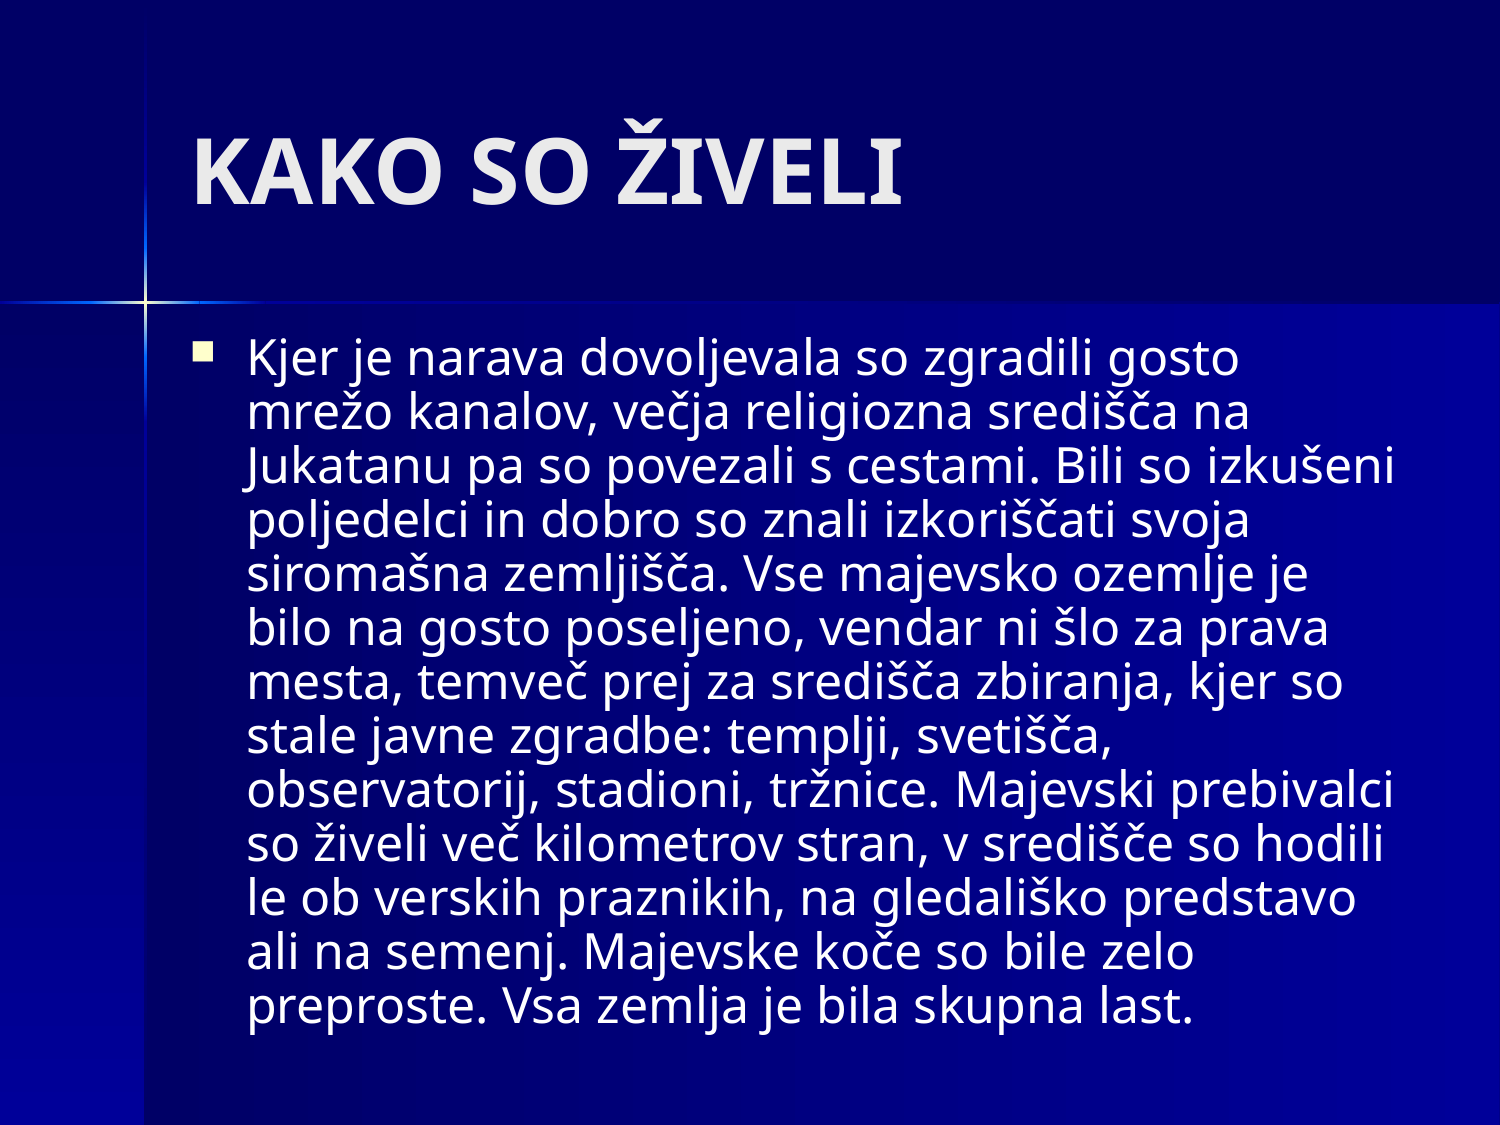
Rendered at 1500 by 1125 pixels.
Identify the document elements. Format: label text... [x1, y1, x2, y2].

list Kjer je narava dovoljevala so zgradili gosto mrežo kanalov, večja religiozna središča na Jukatanu pa so povezali s cestami. Bili so izkušeni poljedelci in dobro so znali izkoriščati svoja siromašna zemljišča. Vse majevsko ozemlje je bilo na gosto poseljeno, vendar ni šlo za prava mesta, temveč prej za središča zbiranja, kjer so stale javne zgradbe: templji, svetišča, observatorij, stadioni, tržnice. Majevski prebivalci so živeli več kilometrov stran, v središče so hodili le ob verskih praznikih, na gledališko predstavo ali na semenj. Majevske koče so bile zelo preproste. Vsa zemlja je bila skupna last. [174, 324, 1413, 1000]
title KAKO SO ŽIVELI [174, 50, 1413, 285]
